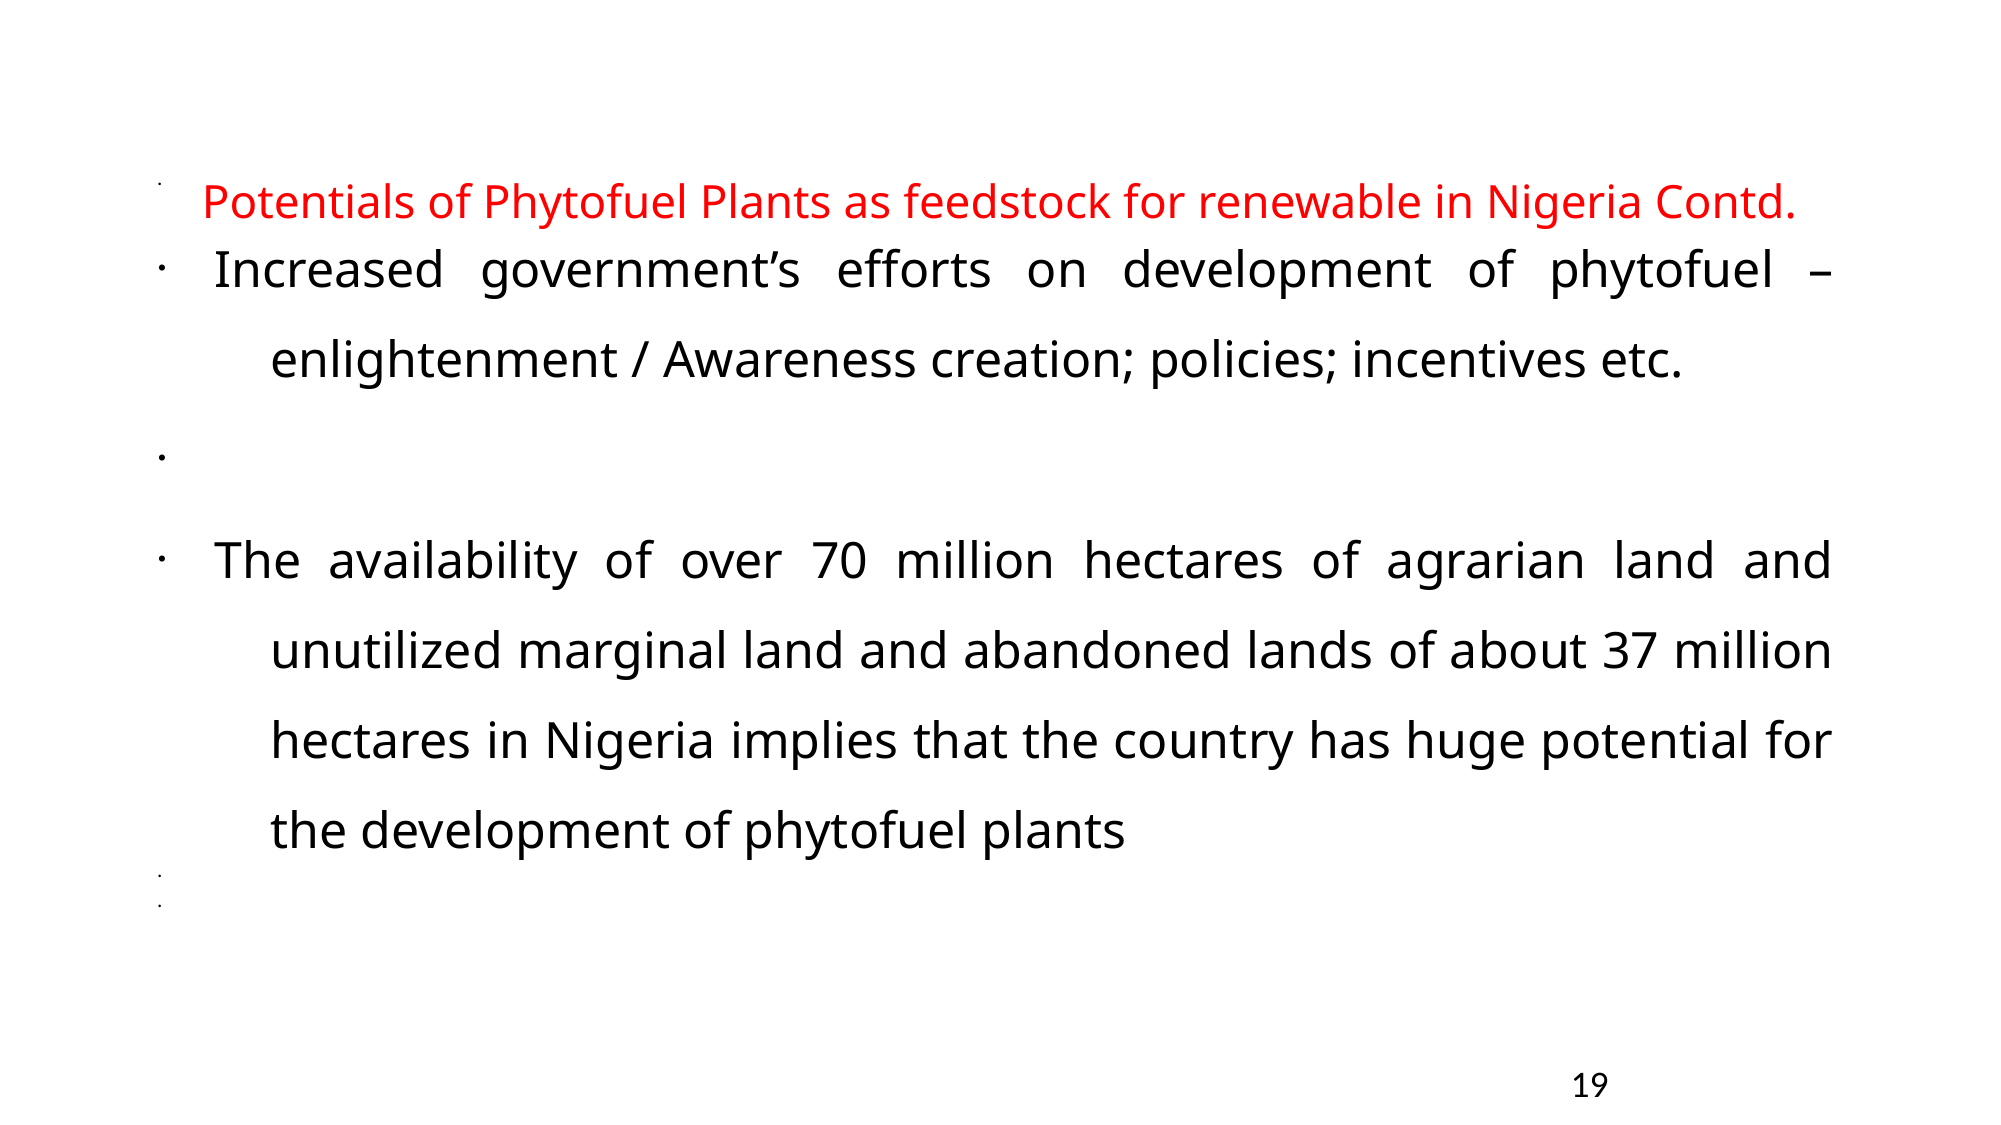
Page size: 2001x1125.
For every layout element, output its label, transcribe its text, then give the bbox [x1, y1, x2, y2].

title Potentials of Phytofuel Plants as feedstock for renewable in Nigeria Contd. [99, 45, 1900, 233]
text_box [1555, 1052, 1973, 1125]
list Increased government’s efforts on development of phytofuel –enlightenment / Awareness creation; policies; incentives etc. The availability of over 70 million hectares of agrarian land and unutilized marginal land and abandoned lands of about 37 million hectares in Nigeria implies that the country has huge potential for the development of phytofuel plants [143, 164, 1910, 1000]
